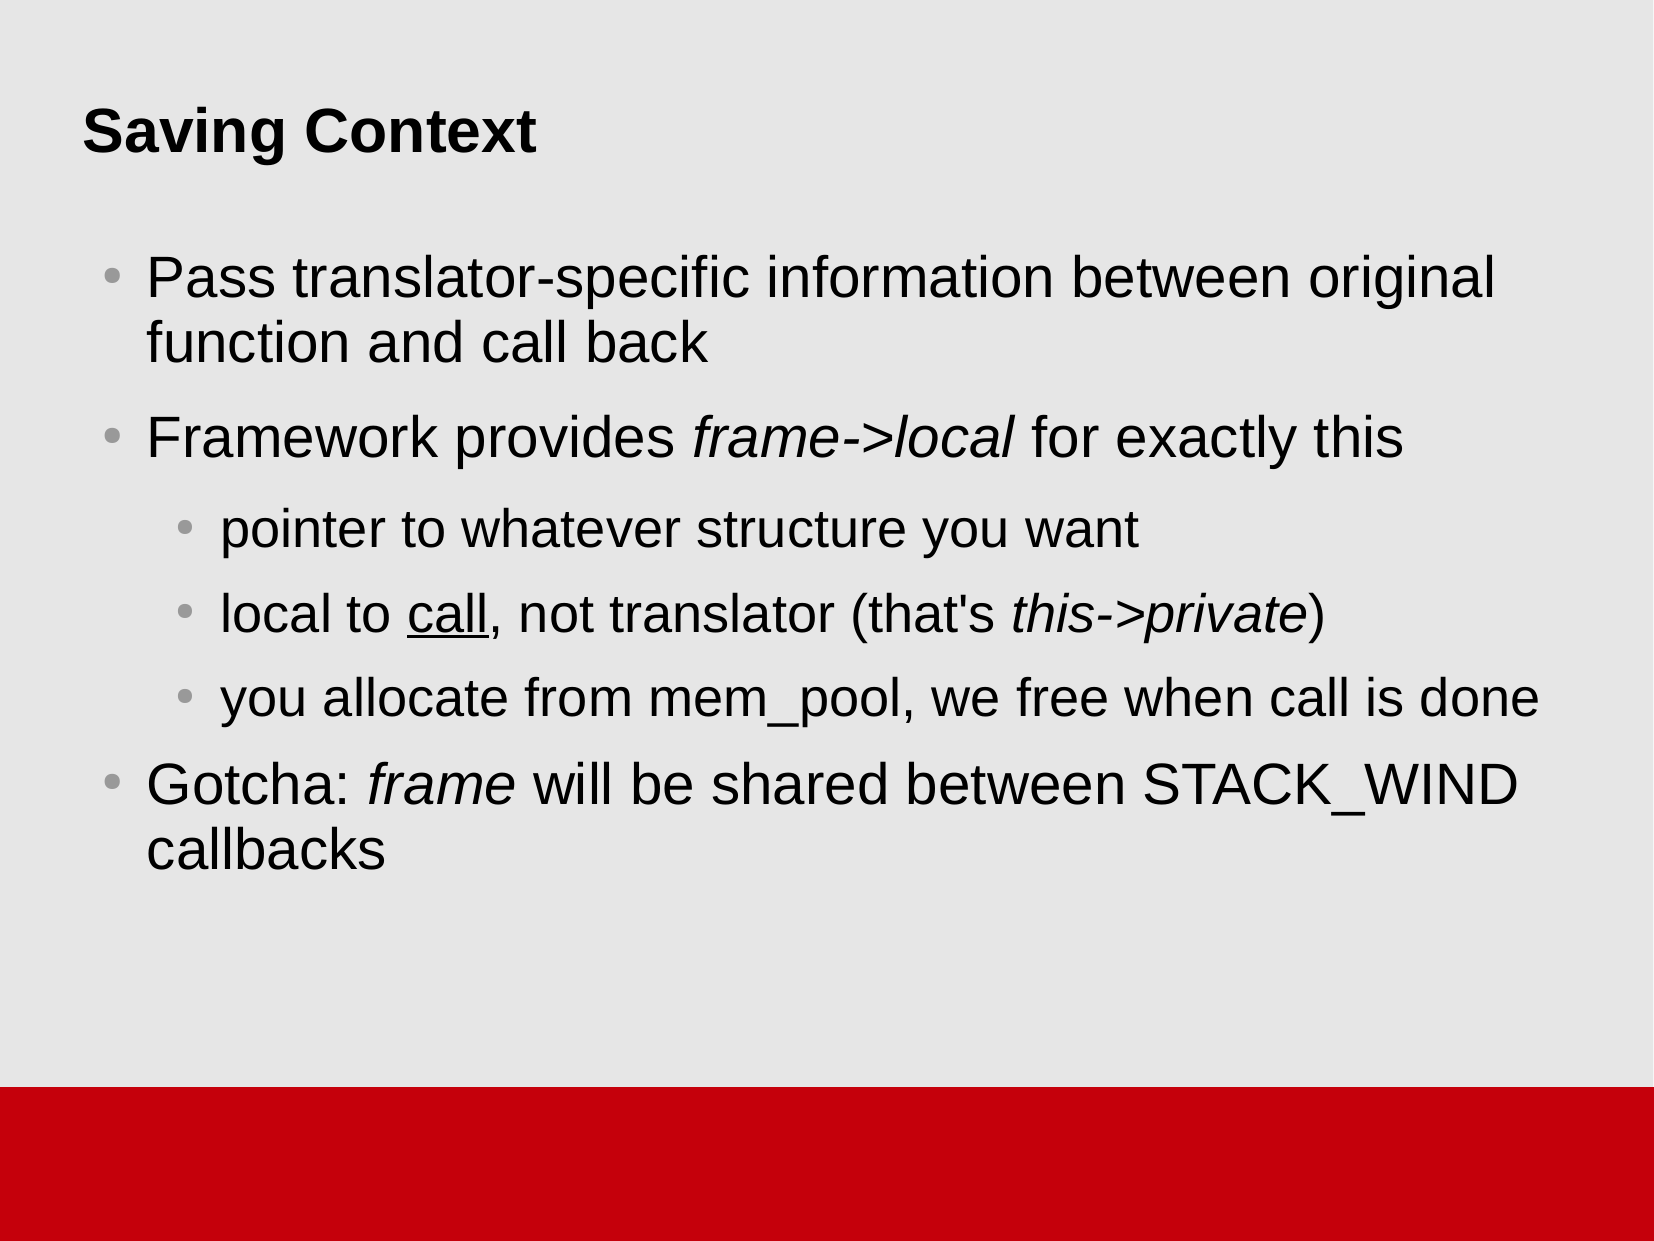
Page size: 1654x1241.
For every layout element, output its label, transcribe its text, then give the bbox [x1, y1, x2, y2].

title Saving Context [82, 37, 1571, 226]
list Pass translator-specific information between original function and call back Framework provides frame->local for exactly this pointer to whatever structure you want local to call, not translator (that's this->private) you allocate from mem_pool, we free when call is done Gotcha: frame will be shared between STACK_WIND callbacks [86, 244, 1576, 1039]
